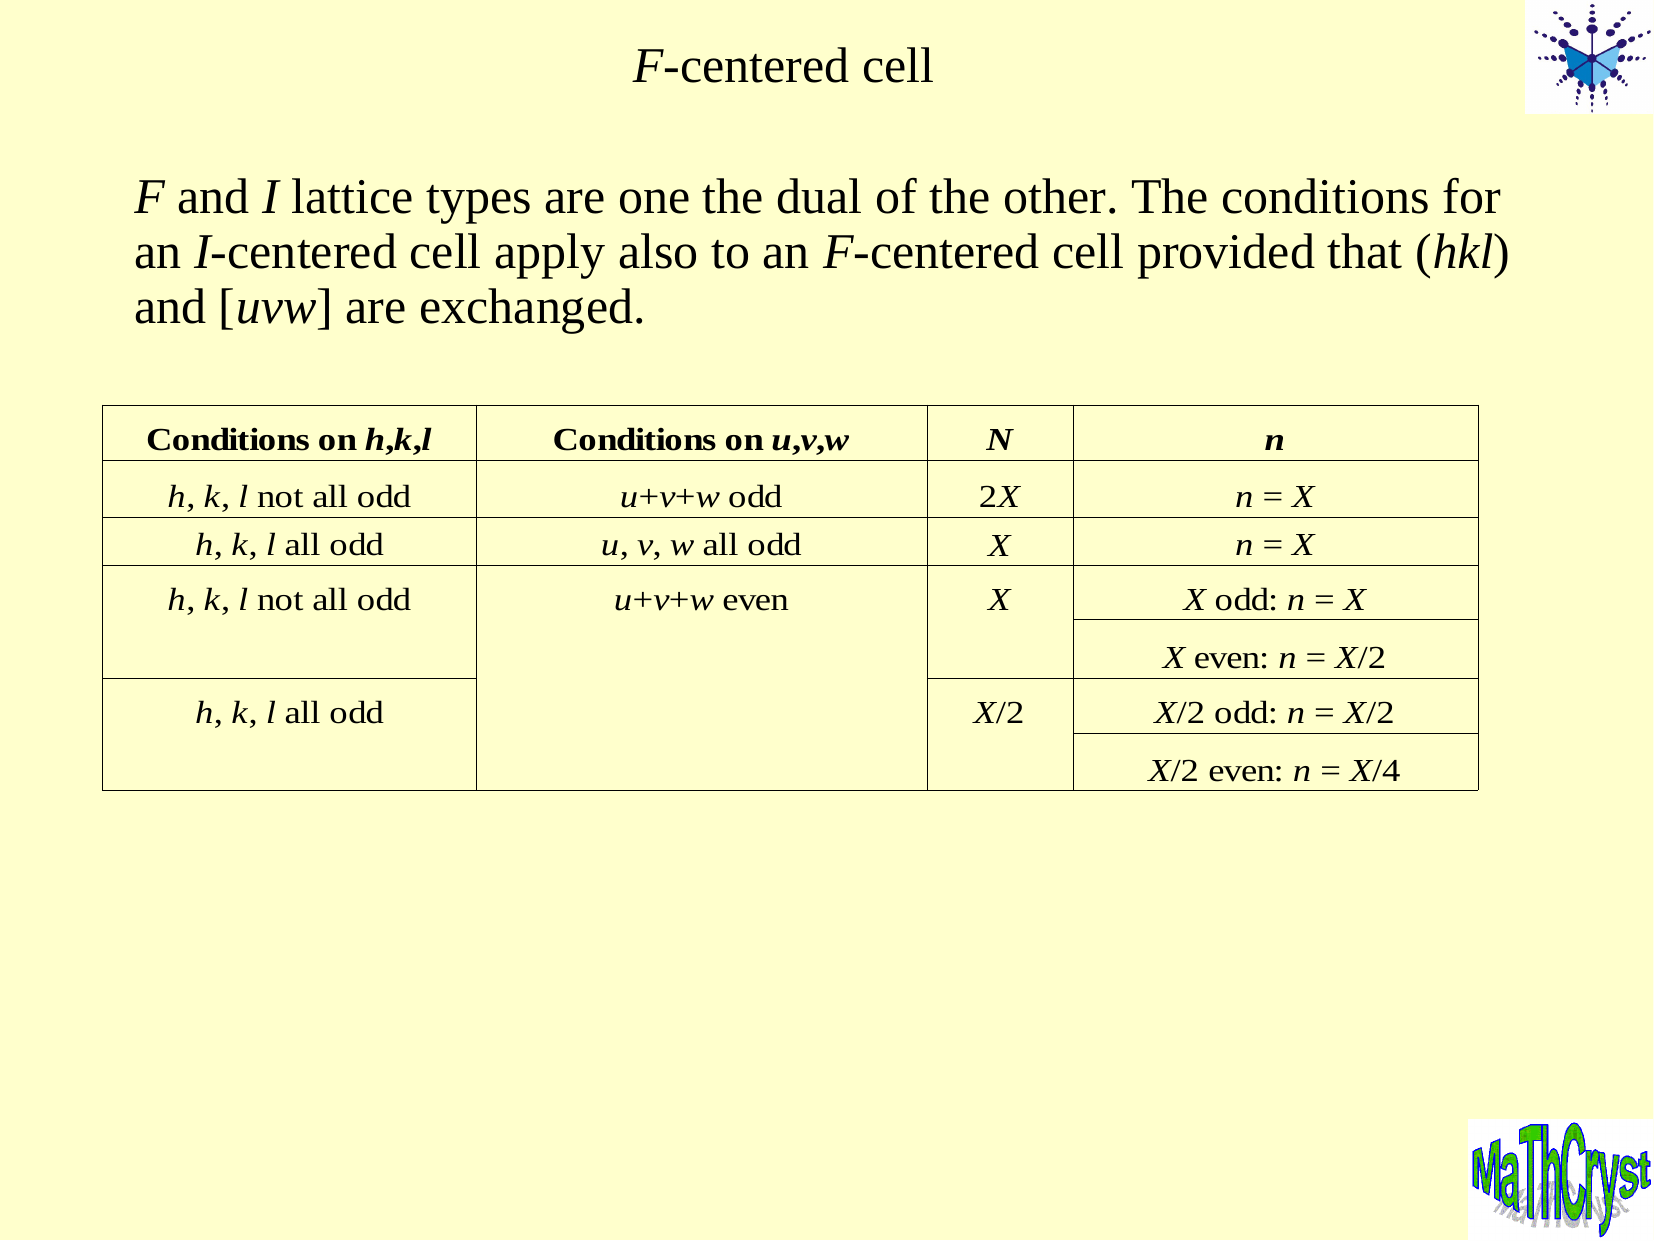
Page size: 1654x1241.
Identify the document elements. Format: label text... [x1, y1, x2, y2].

picture [1525, 0, 1654, 114]
text_box F-centered cell [633, 37, 936, 95]
text_box F and I lattice types are one the dual of the other. The conditions for an I-centered cell apply also to an F-centered cell provided that (hkl) and [uvw] are exchanged. [134, 168, 1560, 338]
picture [1468, 1119, 1654, 1241]
chart [100, 403, 1480, 793]
